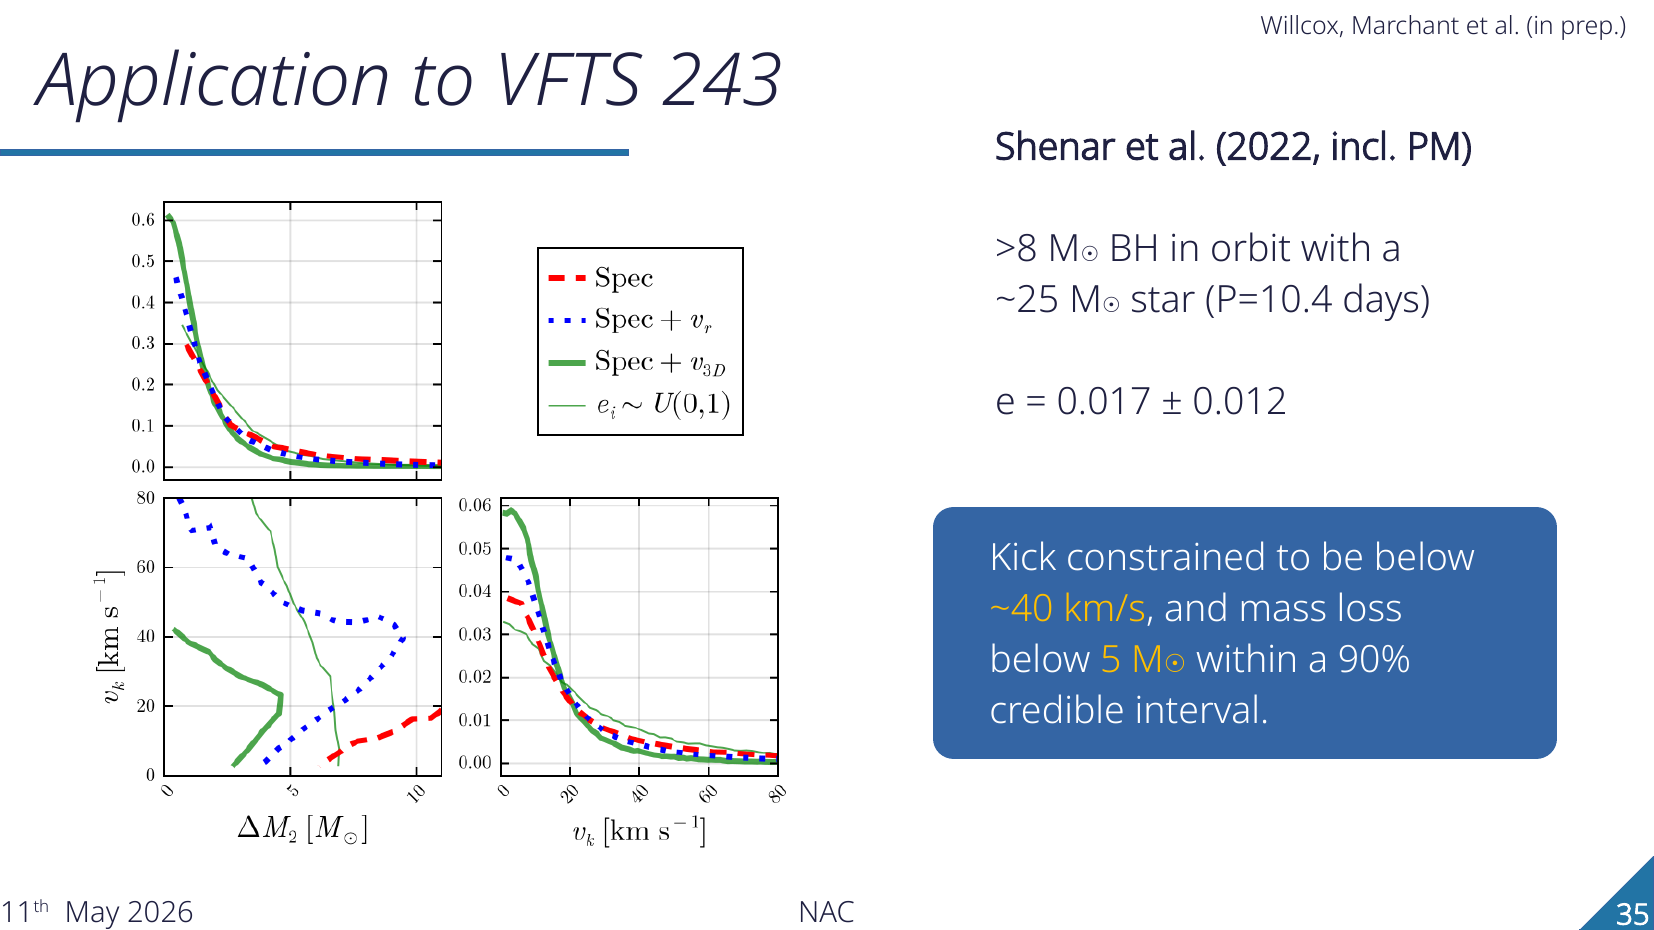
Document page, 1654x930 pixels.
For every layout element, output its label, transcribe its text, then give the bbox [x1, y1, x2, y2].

text_box Shenar et al. (2022, incl. PM) >8 M☉ BH in orbit with a ~25 M☉ star (P=10.4 days) e = 0.017 ± 0.012 [980, 112, 1504, 471]
title Application to VFTS 243 [37, 0, 1612, 156]
picture [64, 172, 807, 877]
text_box Willcox, Marchant et al. (in prep.) [1146, 0, 1642, 83]
text_box Kick constrained to be below ~40 km/s, and mass loss below 5 M☉ within a 90% credible interval. [953, 527, 1537, 739]
